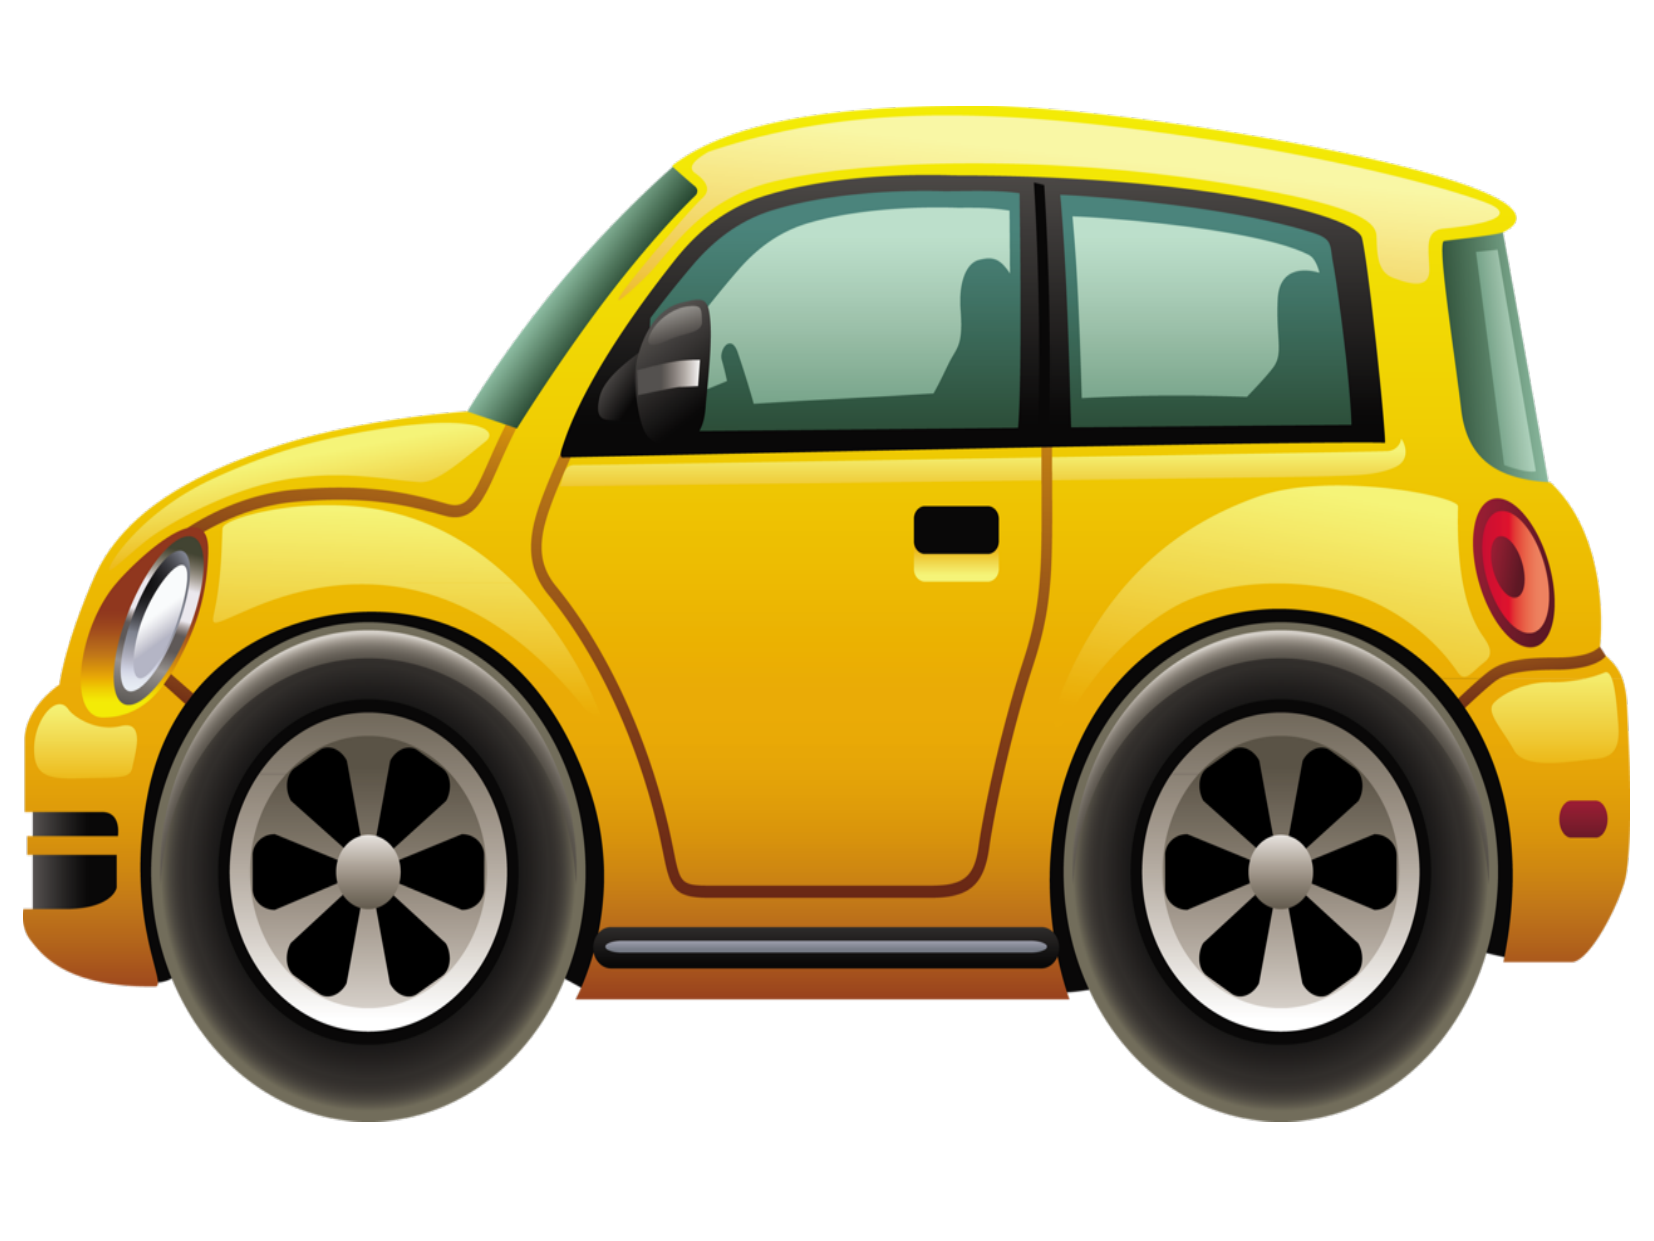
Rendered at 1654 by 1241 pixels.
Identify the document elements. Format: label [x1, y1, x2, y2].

picture [23, 106, 1630, 1123]
